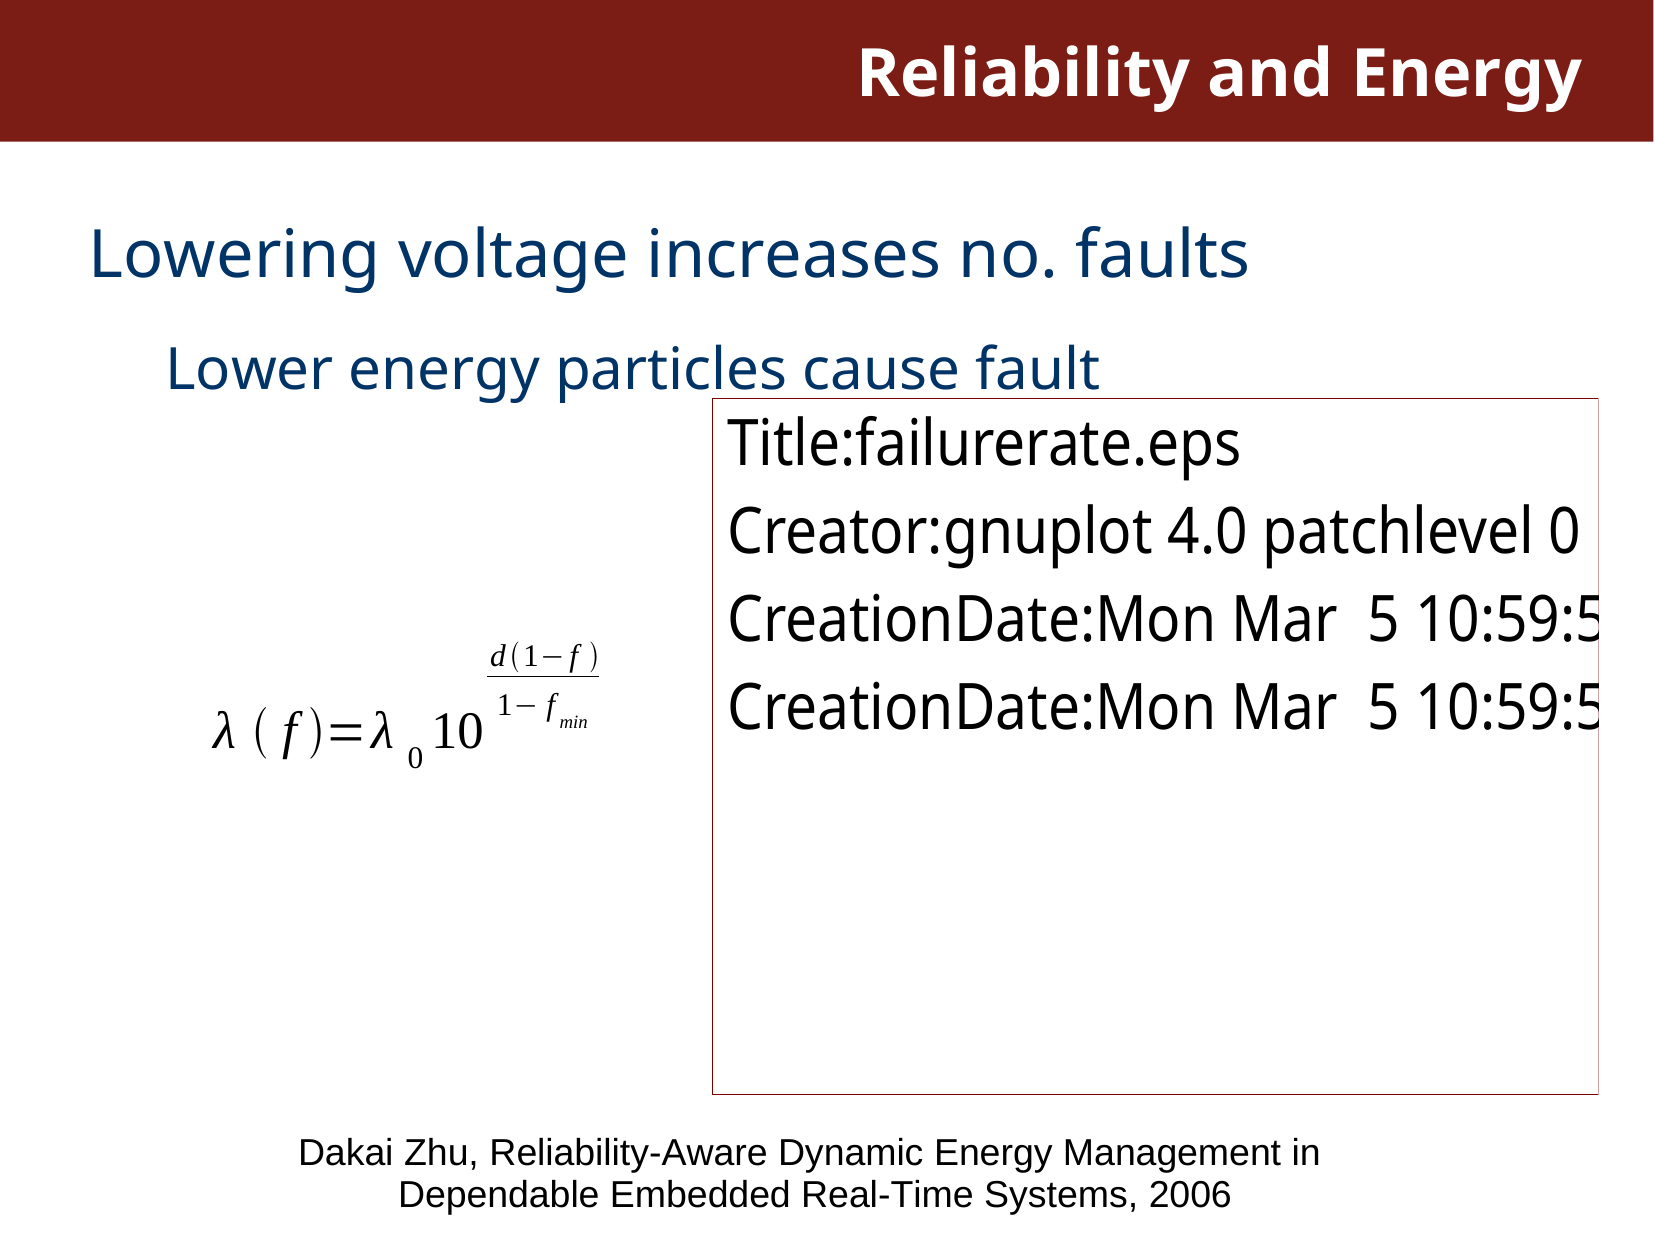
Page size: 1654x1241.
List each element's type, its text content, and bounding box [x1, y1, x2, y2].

picture [708, 393, 1599, 1095]
text_box Dakai Zhu, Reliability-Aware Dynamic Energy Management in Dependable Embedded Real-Time Systems, 2006 [283, 1110, 1347, 1237]
chart [196, 629, 614, 777]
title Reliability and Energy [0, 7, 1583, 135]
list Lowering voltage increases no. faults Lower energy particles cause fault [70, 206, 1583, 1143]
